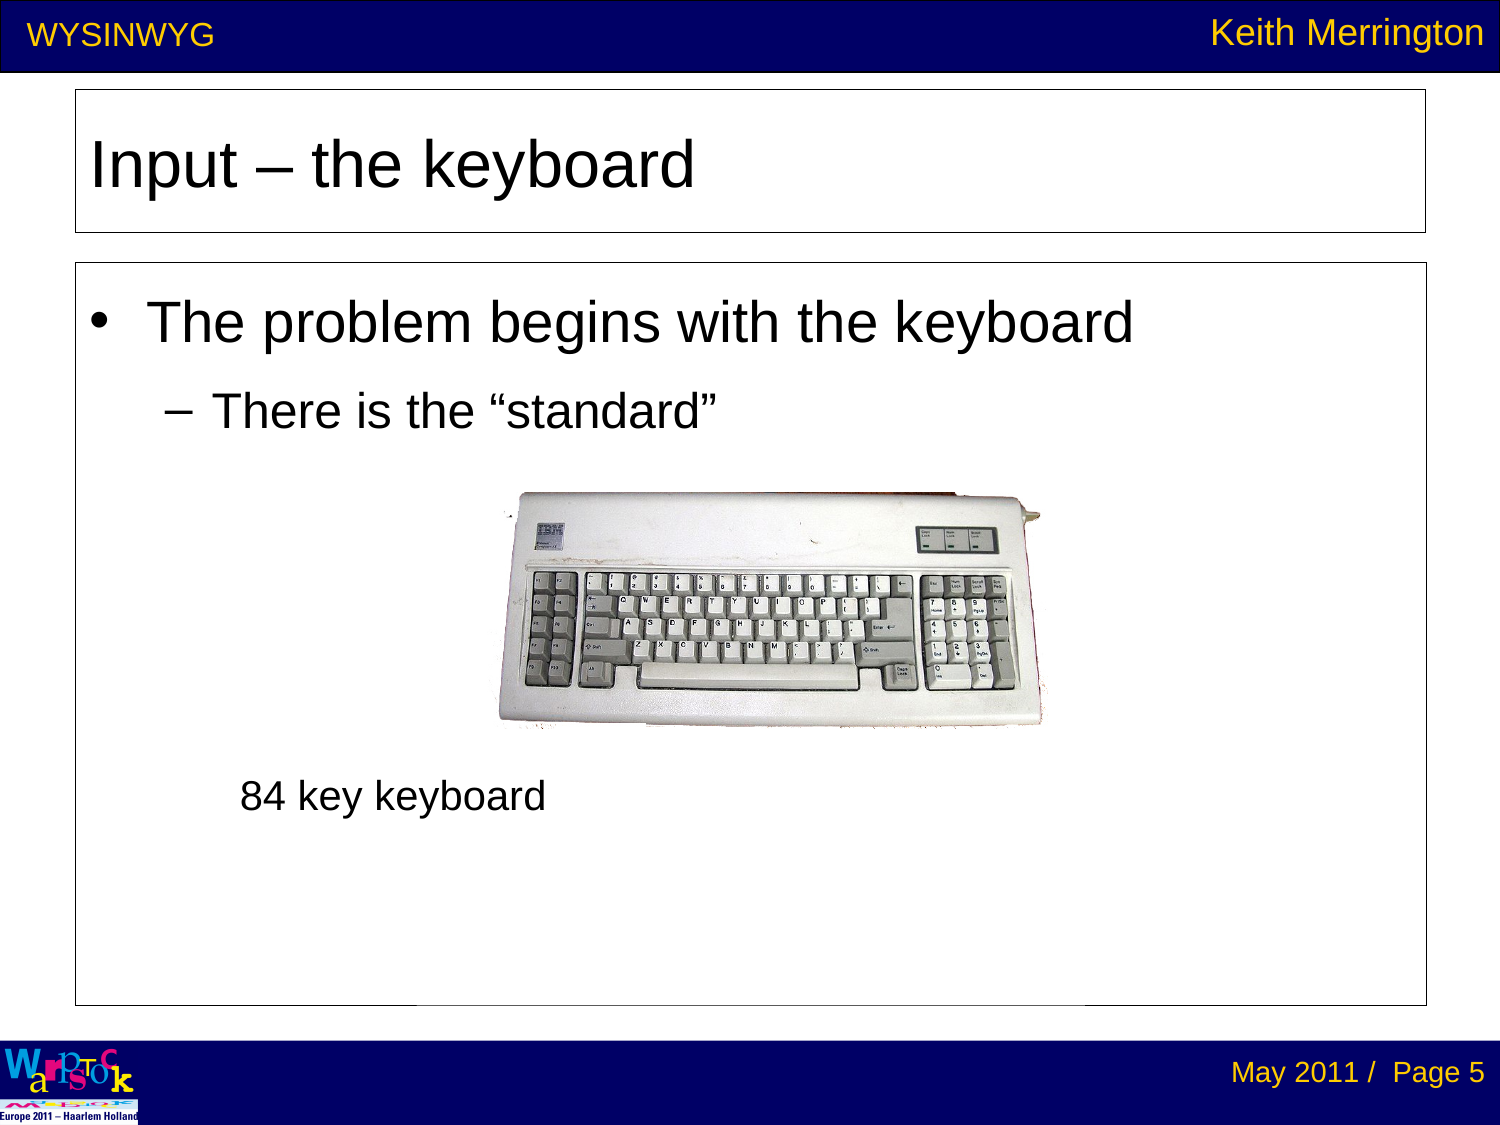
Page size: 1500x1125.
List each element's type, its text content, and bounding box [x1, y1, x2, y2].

list The problem begins with the keyboard There is the “standard” 84 key keyboard [75, 262, 1427, 1006]
title Input – the keyboard [75, 88, 1426, 233]
picture [487, 492, 1048, 729]
picture [0, 1042, 138, 1125]
